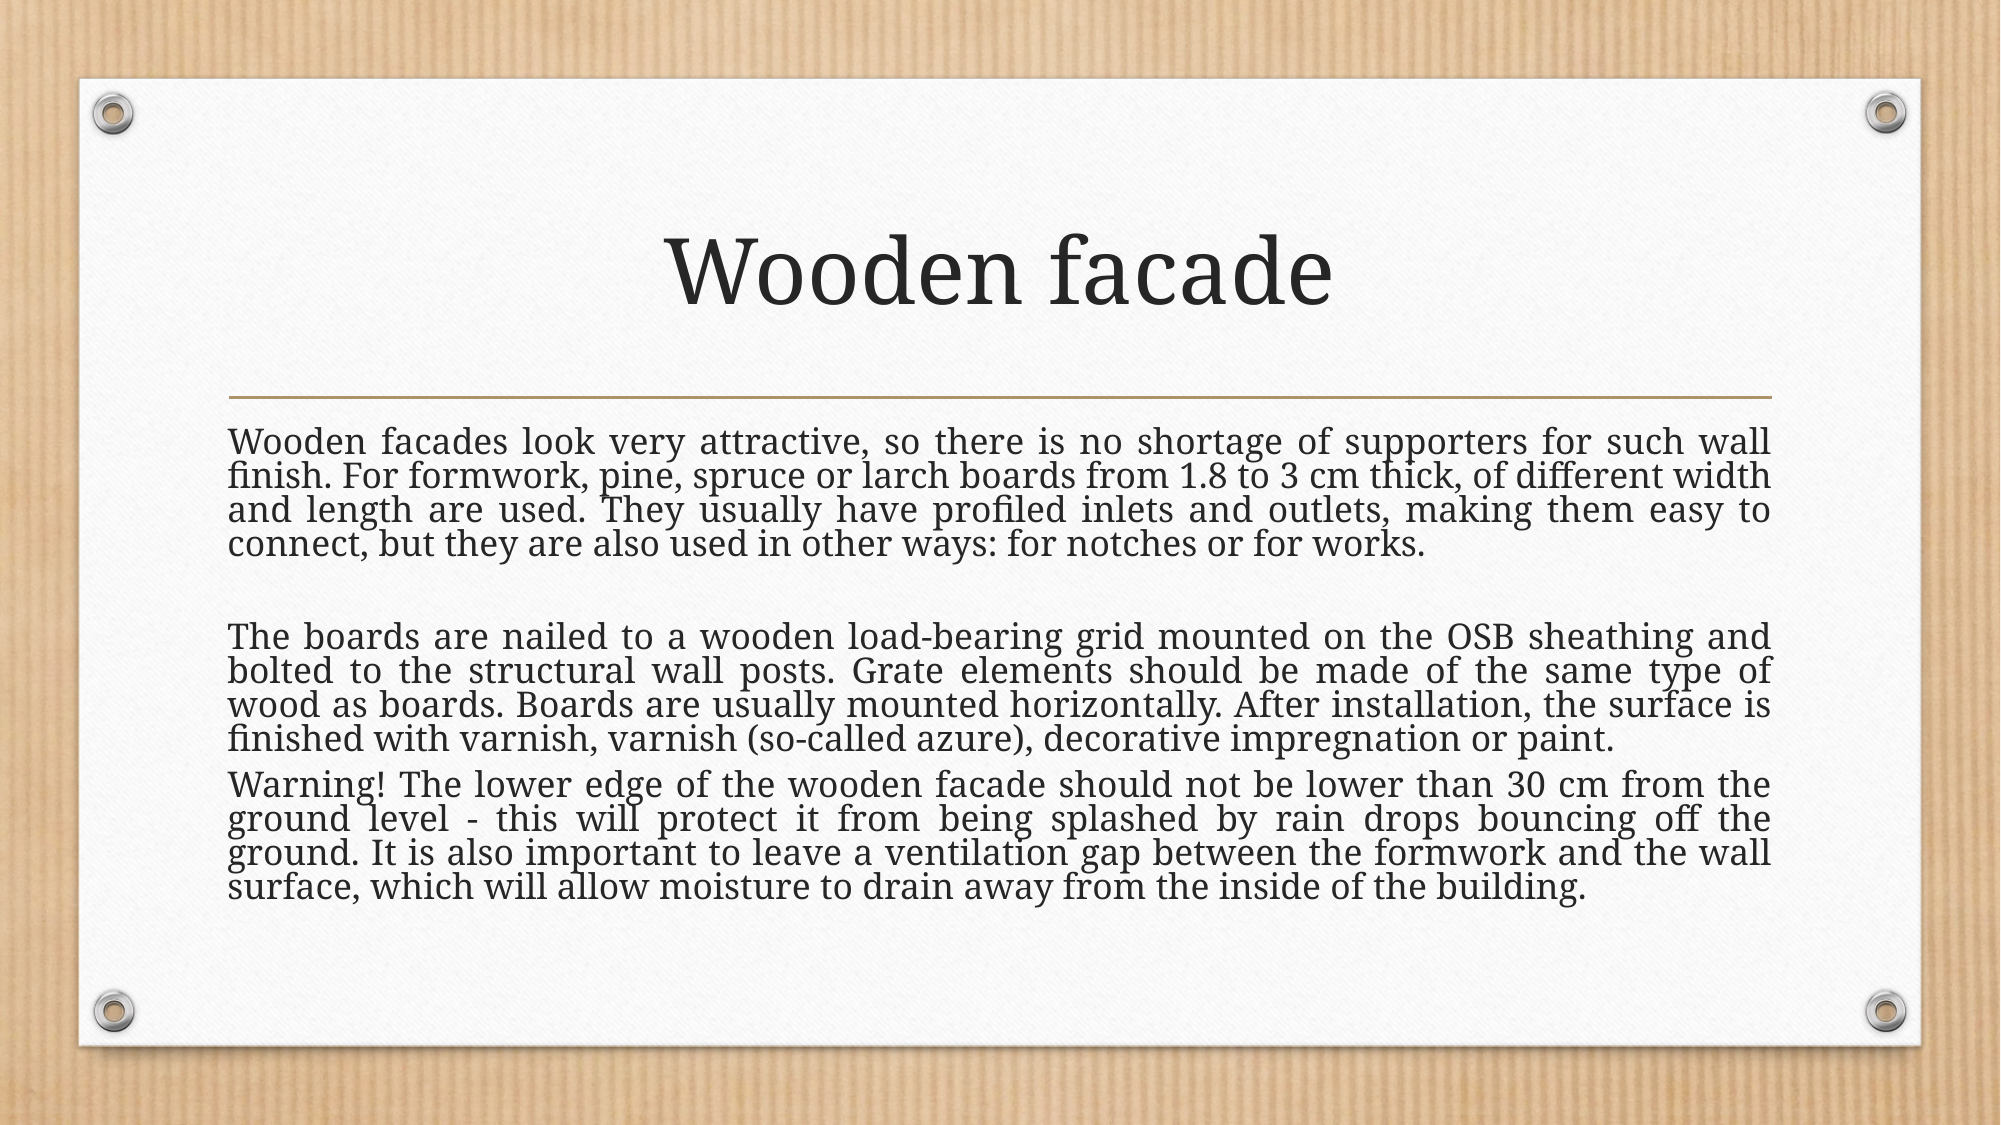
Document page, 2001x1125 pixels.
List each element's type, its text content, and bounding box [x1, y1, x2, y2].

list Wooden facades look very attractive, so there is no shortage of supporters for such wall finish. For formwork, pine, spruce or larch boards from 1.8 to 3 cm thick, of different width and length are used. They usually have profiled inlets and outlets, making them easy to connect, but they are also used in other ways: for notches or for works. The boards are nailed to a wooden load-bearing grid mounted on the OSB sheathing and bolted to the structural wall posts. Grate elements should be made of the same type of wood as boards. Boards are usually mounted horizontally. After installation, the surface is finished with varnish, varnish (so-called azure), decorative impregnation or paint. Warning! The lower edge of the wooden facade should not be lower than 30 cm from the ground level - this will protect it from being splashed by rain drops bouncing off the ground. It is also important to leave a ventilation gap between the formwork and the wall surface, which will allow moisture to drain away from the inside of the building. [212, 419, 1788, 964]
title Wooden facade [212, 161, 1788, 376]
